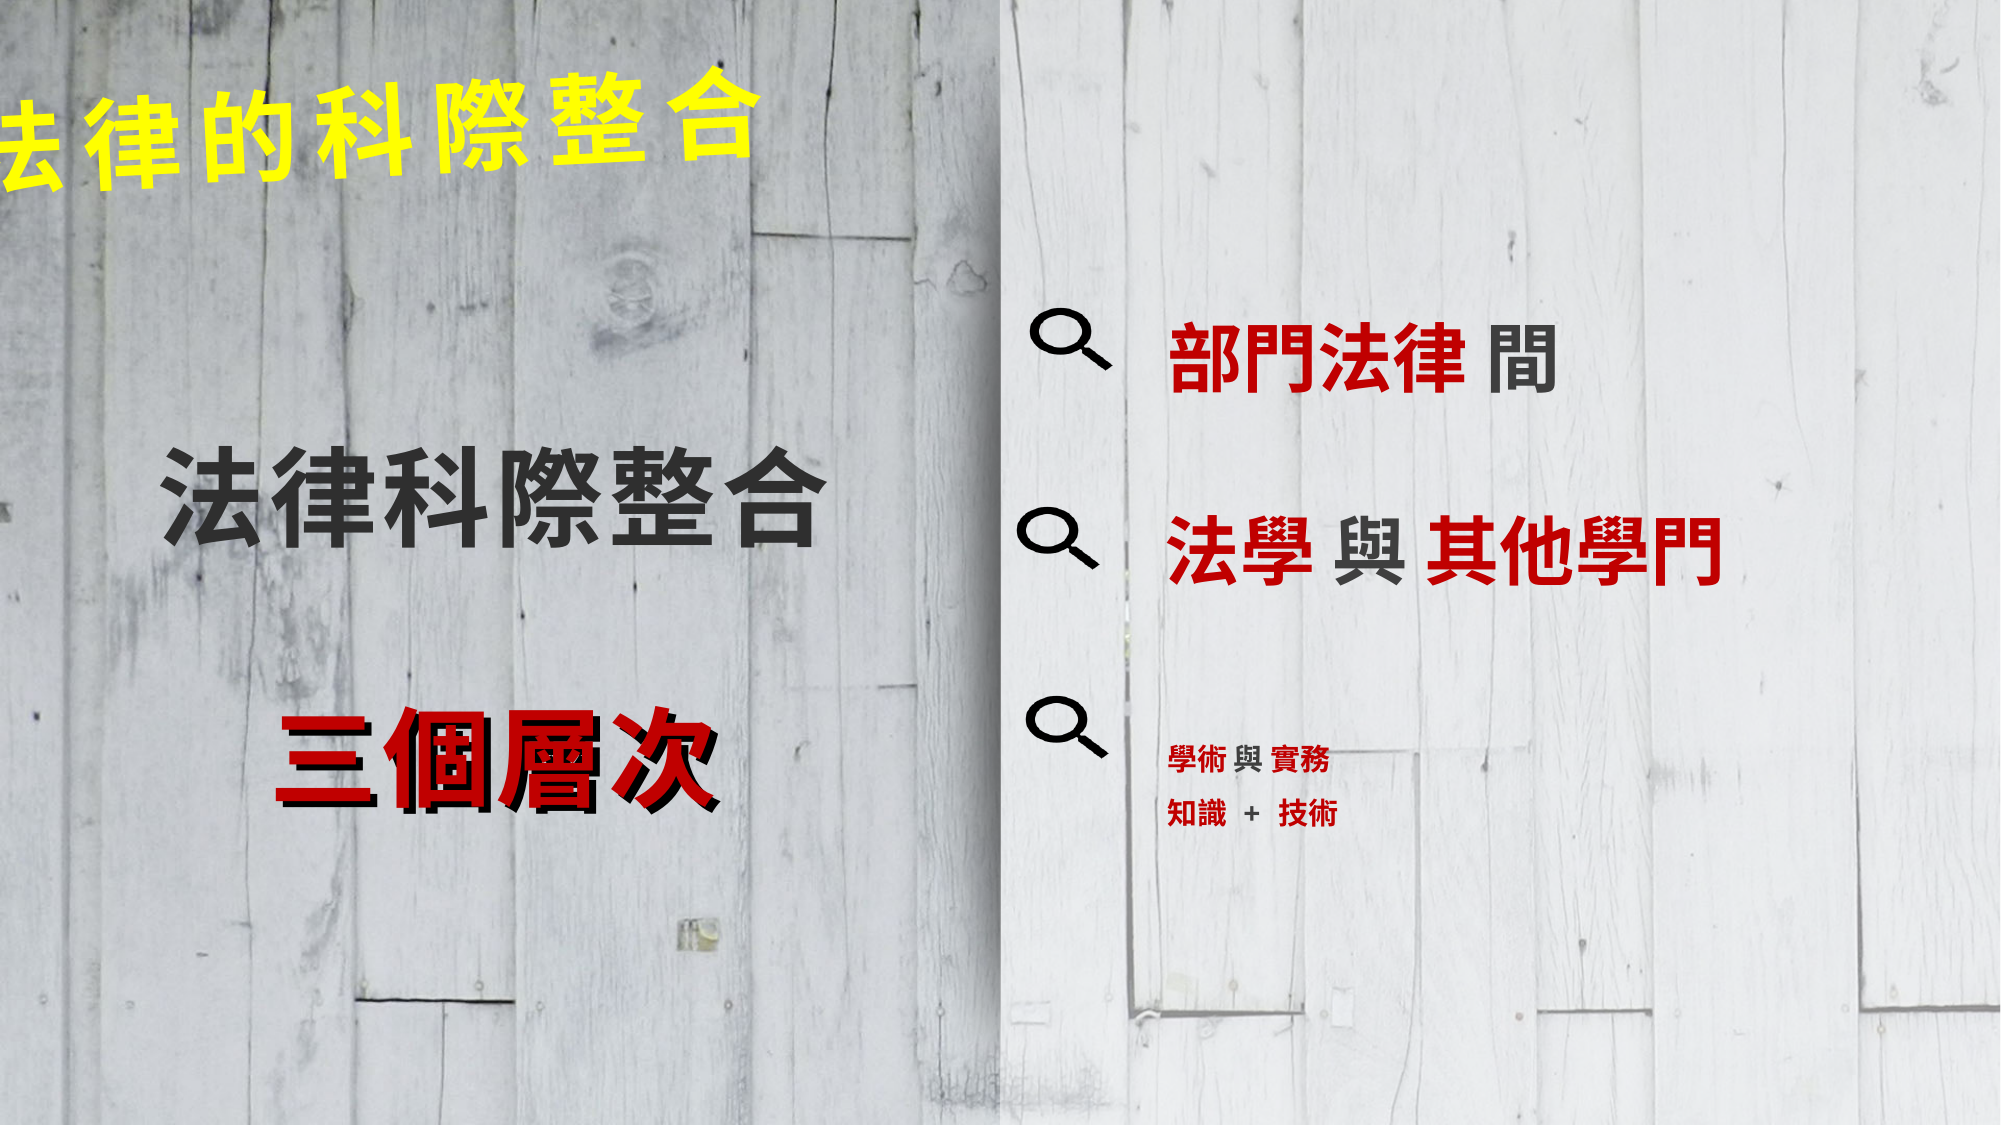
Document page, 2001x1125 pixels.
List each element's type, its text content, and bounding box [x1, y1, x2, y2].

picture [1011, 685, 1125, 771]
title 法律的科際整合 [0, 26, 1018, 215]
list 學術 與 實務 知識 + 技術 [1145, 711, 2000, 842]
picture [1015, 297, 1129, 383]
list 部門法律 間 [1145, 282, 2000, 413]
list 法律科際整合 三個層次 [38, 302, 950, 949]
list 法學 與 其他學門 [1143, 475, 2000, 606]
picture [1002, 496, 1116, 582]
